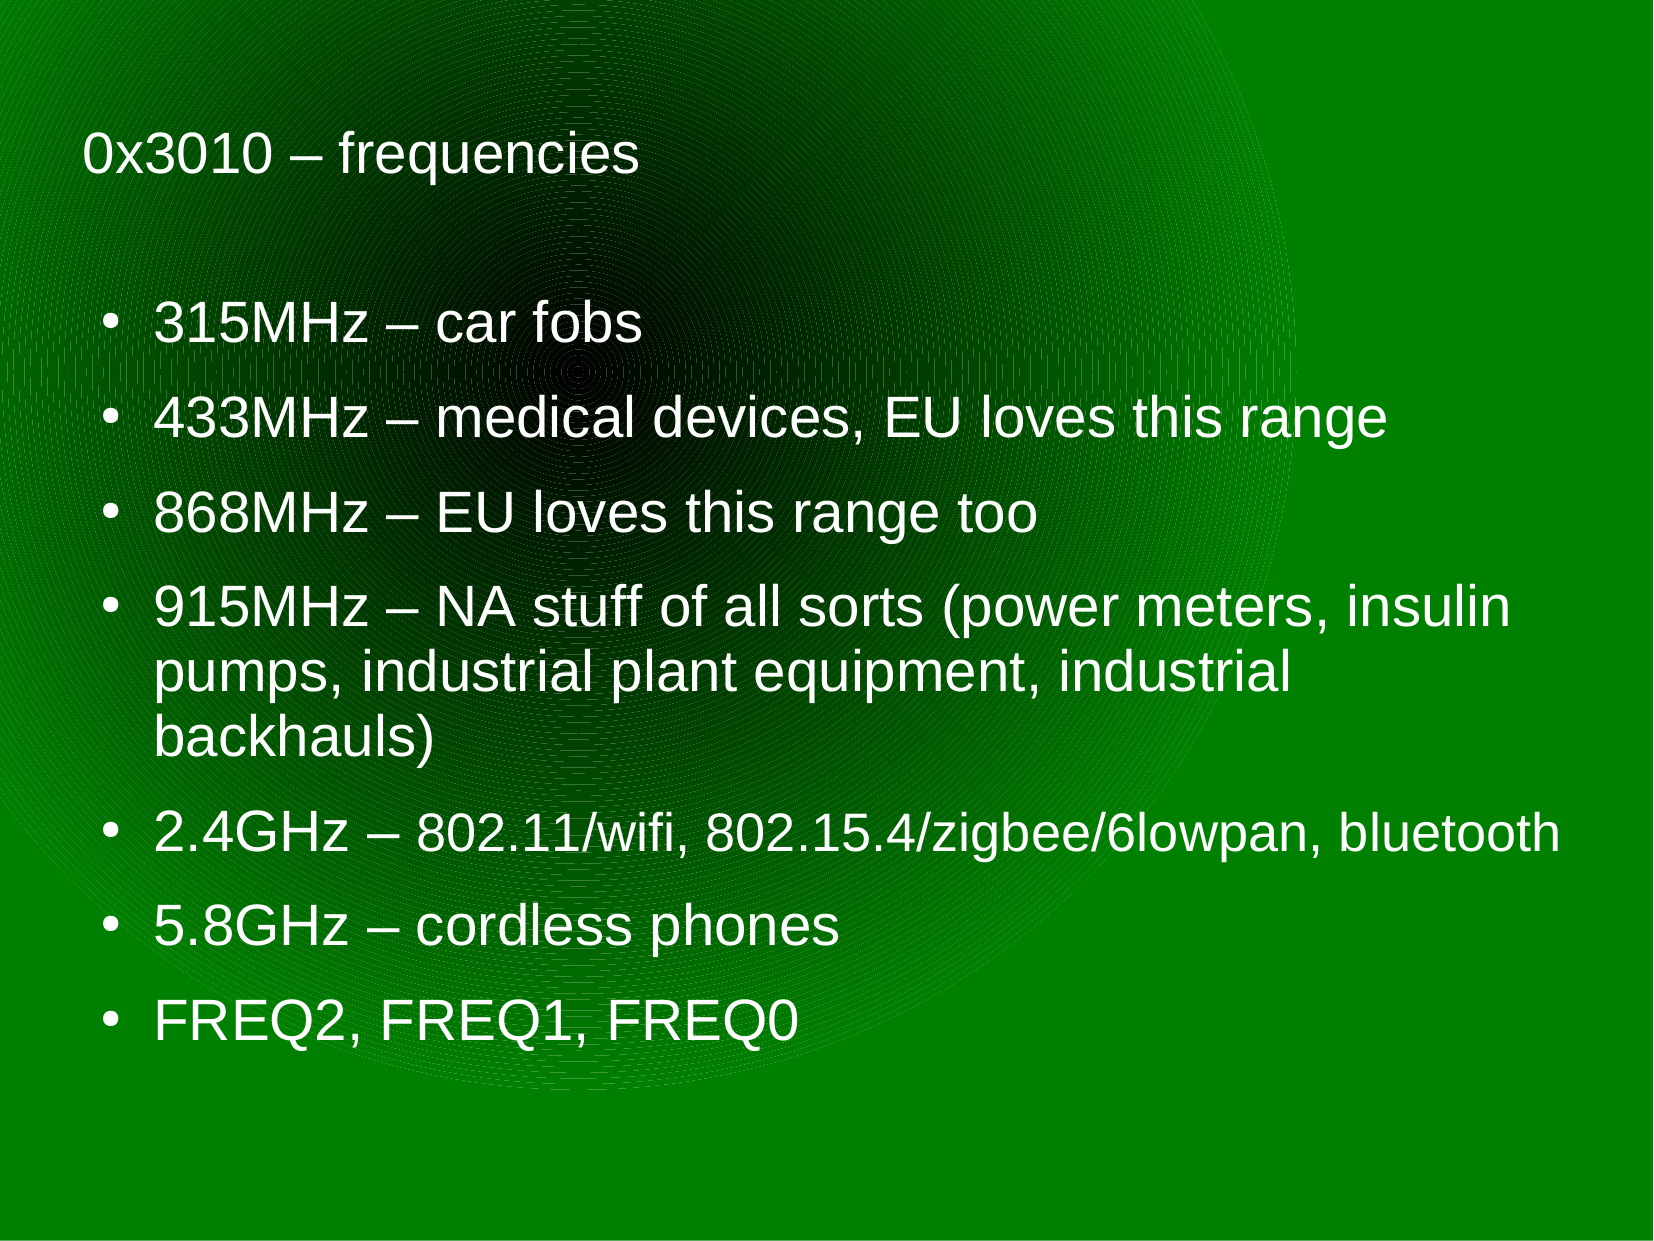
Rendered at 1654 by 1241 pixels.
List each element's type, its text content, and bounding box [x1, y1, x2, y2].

title 0x3010 – frequencies [82, 49, 1571, 257]
list 315MHz – car fobs 433MHz – medical devices, EU loves this range 868MHz – EU loves this range too 915MHz – NA stuff of all sorts (power meters, insulin pumps, industrial plant equipment, industrial backhauls) 2.4GHz – 802.11/wifi, 802.15.4/zigbee/6lowpan, bluetooth 5.8GHz – cordless phones FREQ2, FREQ1, FREQ0 [82, 290, 1571, 1109]
